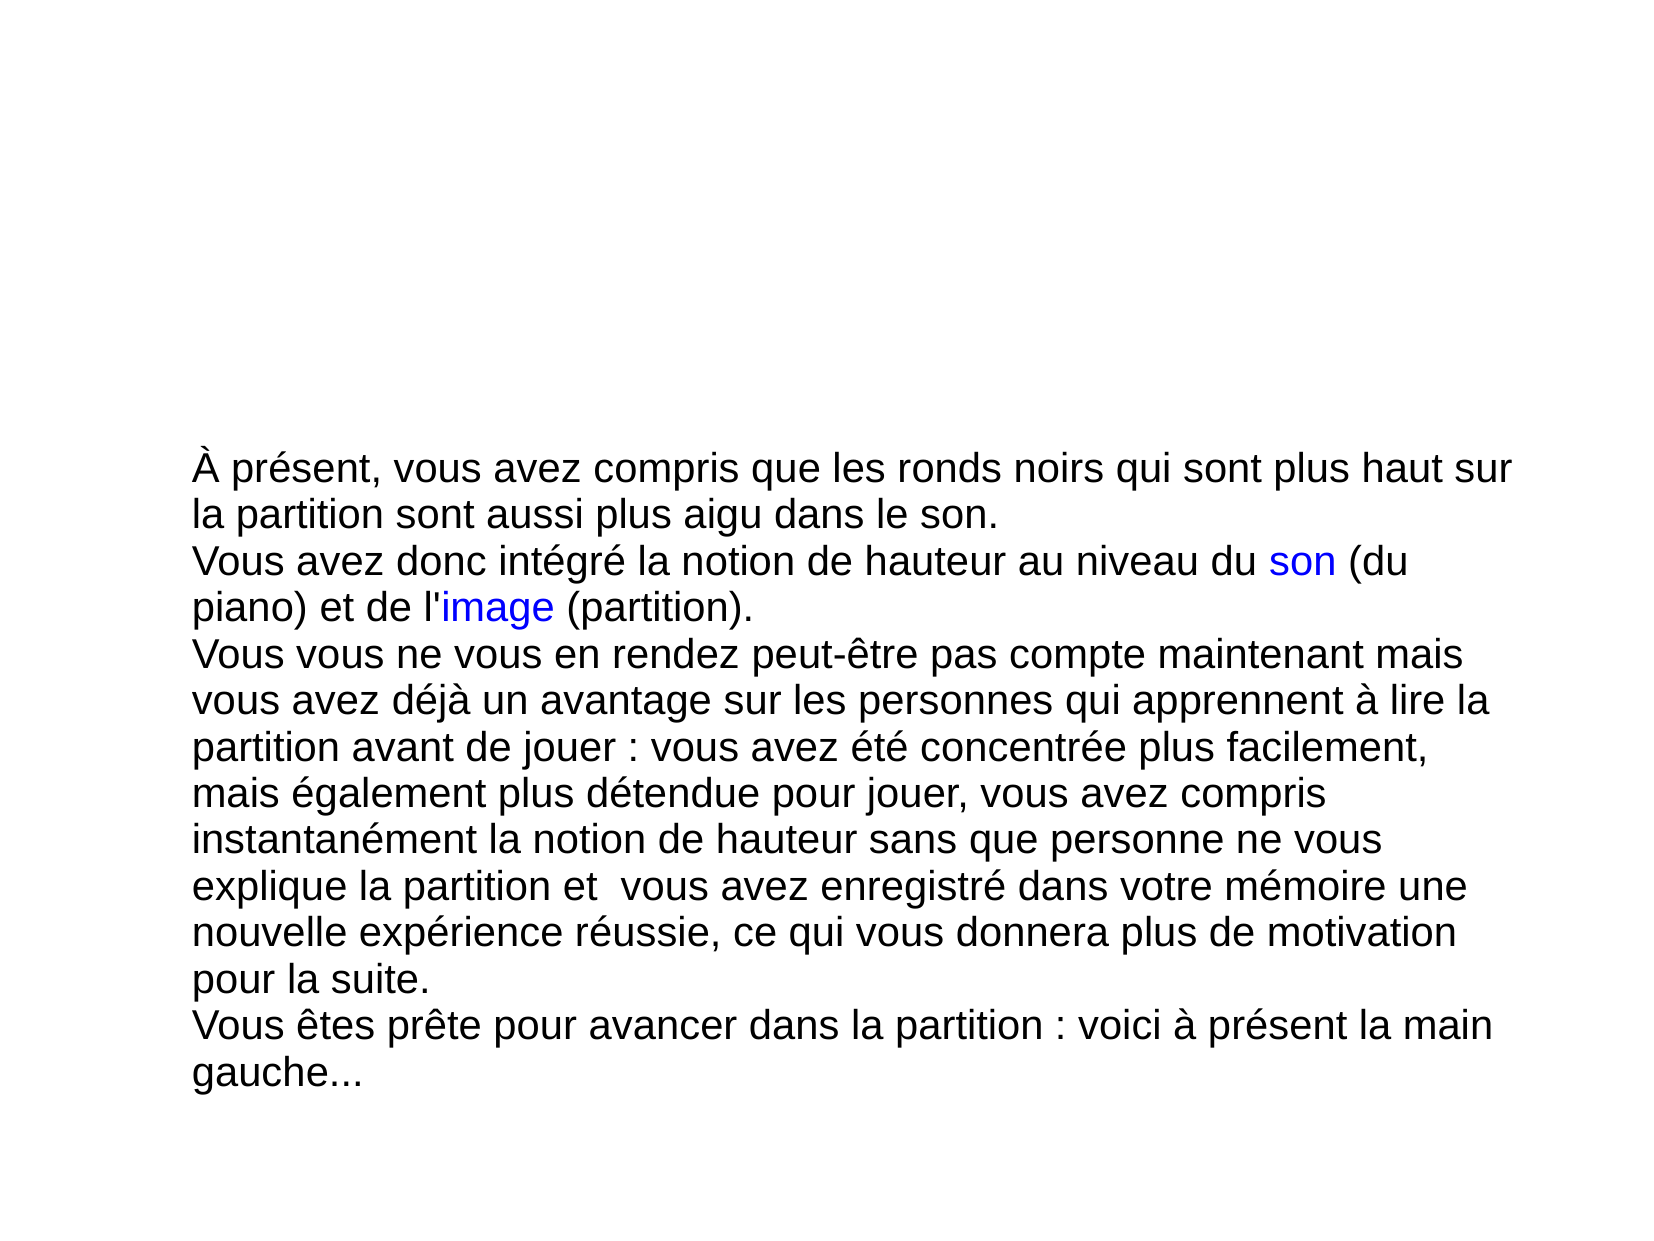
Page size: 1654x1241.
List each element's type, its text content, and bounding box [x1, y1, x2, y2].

text_box À présent, vous avez compris que les ronds noirs qui sont plus haut sur la partition sont aussi plus aigu dans le son. Vous avez donc intégré la notion de hauteur au niveau du son (du piano) et de l'image (partition). Vous vous ne vous en rendez peut-être pas compte maintenant mais vous avez déjà un avantage sur les personnes qui apprennent à lire la partition avant de jouer : vous avez été concentrée plus facilement, mais également plus détendue pour jouer, vous avez compris instantanément la notion de hauteur sans que personne ne vous explique la partition et vous avez enregistré dans votre mémoire une nouvelle expérience réussie, ce qui vous donnera plus de motivation pour la suite. Vous êtes prête pour avancer dans la partition : voici à présent la main gauche... [106, 437, 1538, 1192]
